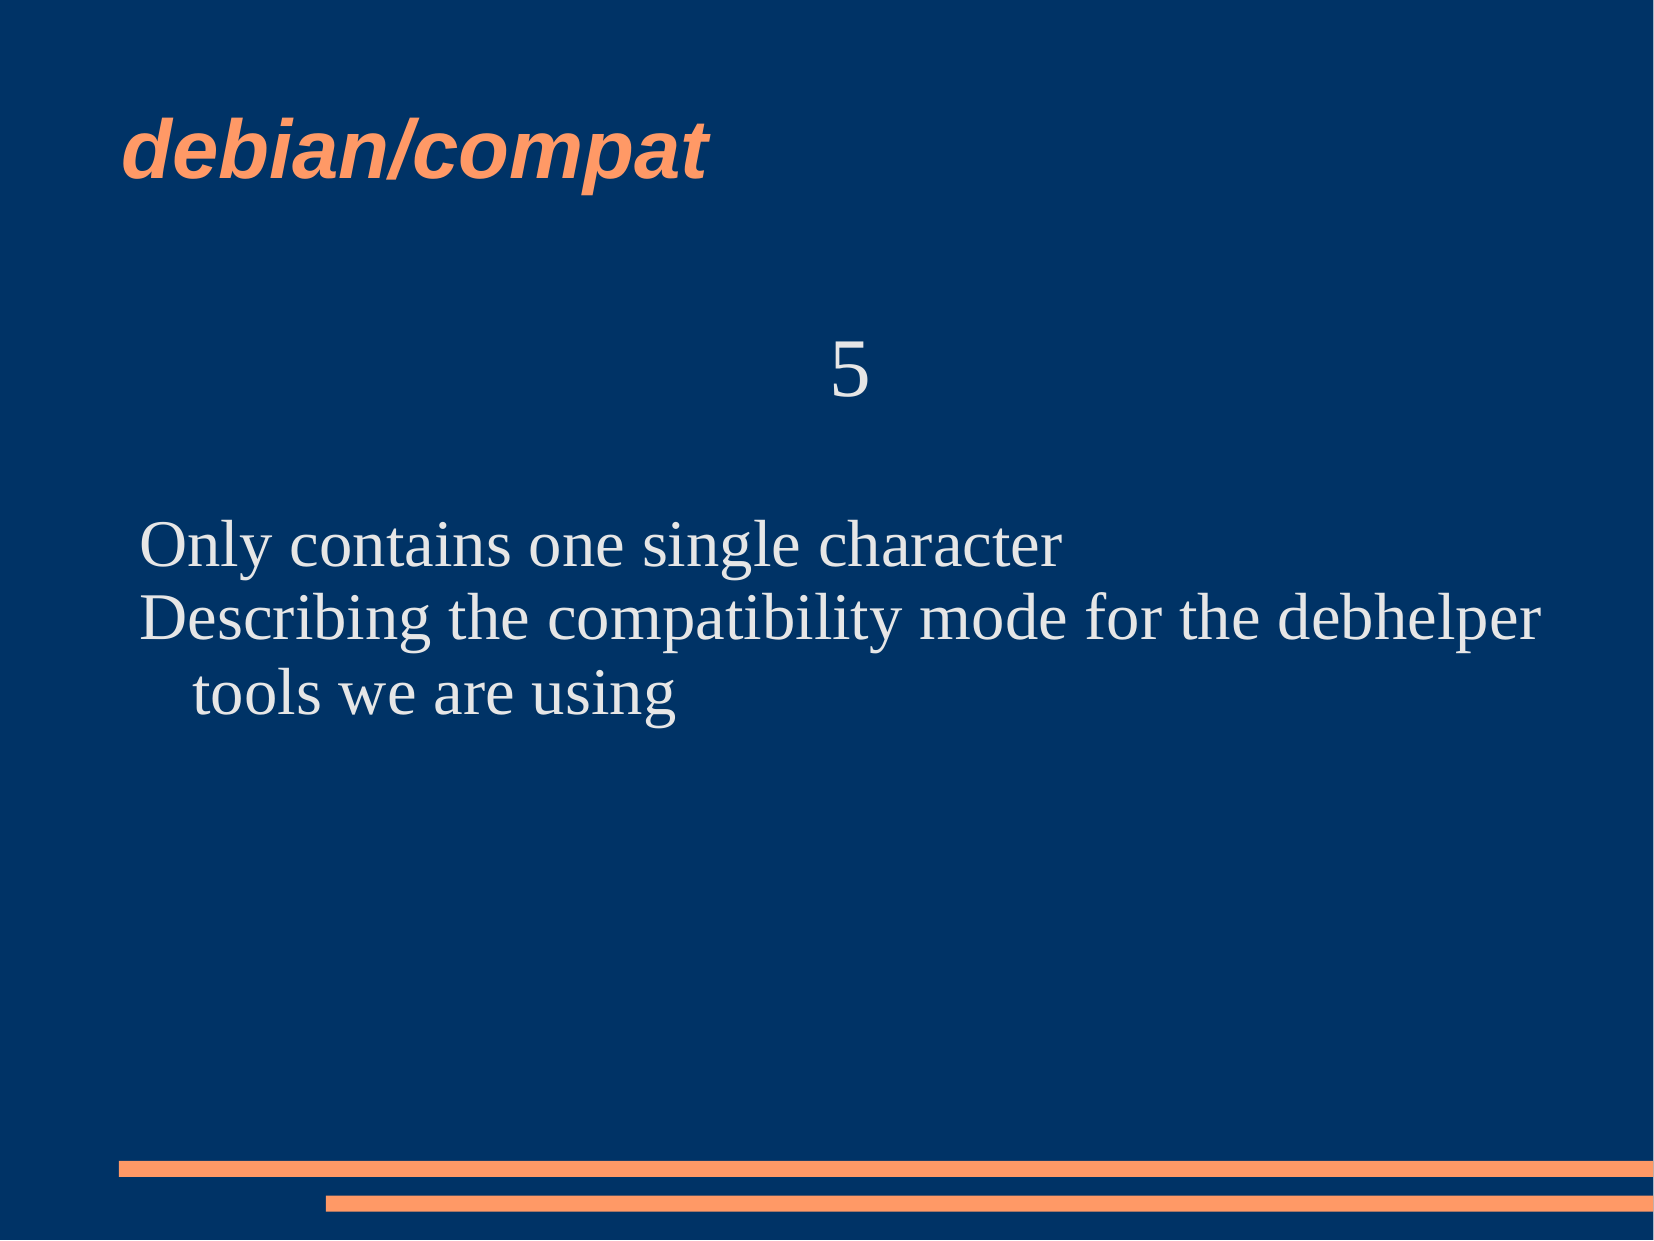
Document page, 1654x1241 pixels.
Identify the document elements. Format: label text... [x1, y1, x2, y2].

title debian/compat [121, 53, 1534, 247]
list 5 Only contains one single character Describing the compatibility mode for the debhelper tools we are using [121, 322, 1561, 1118]
